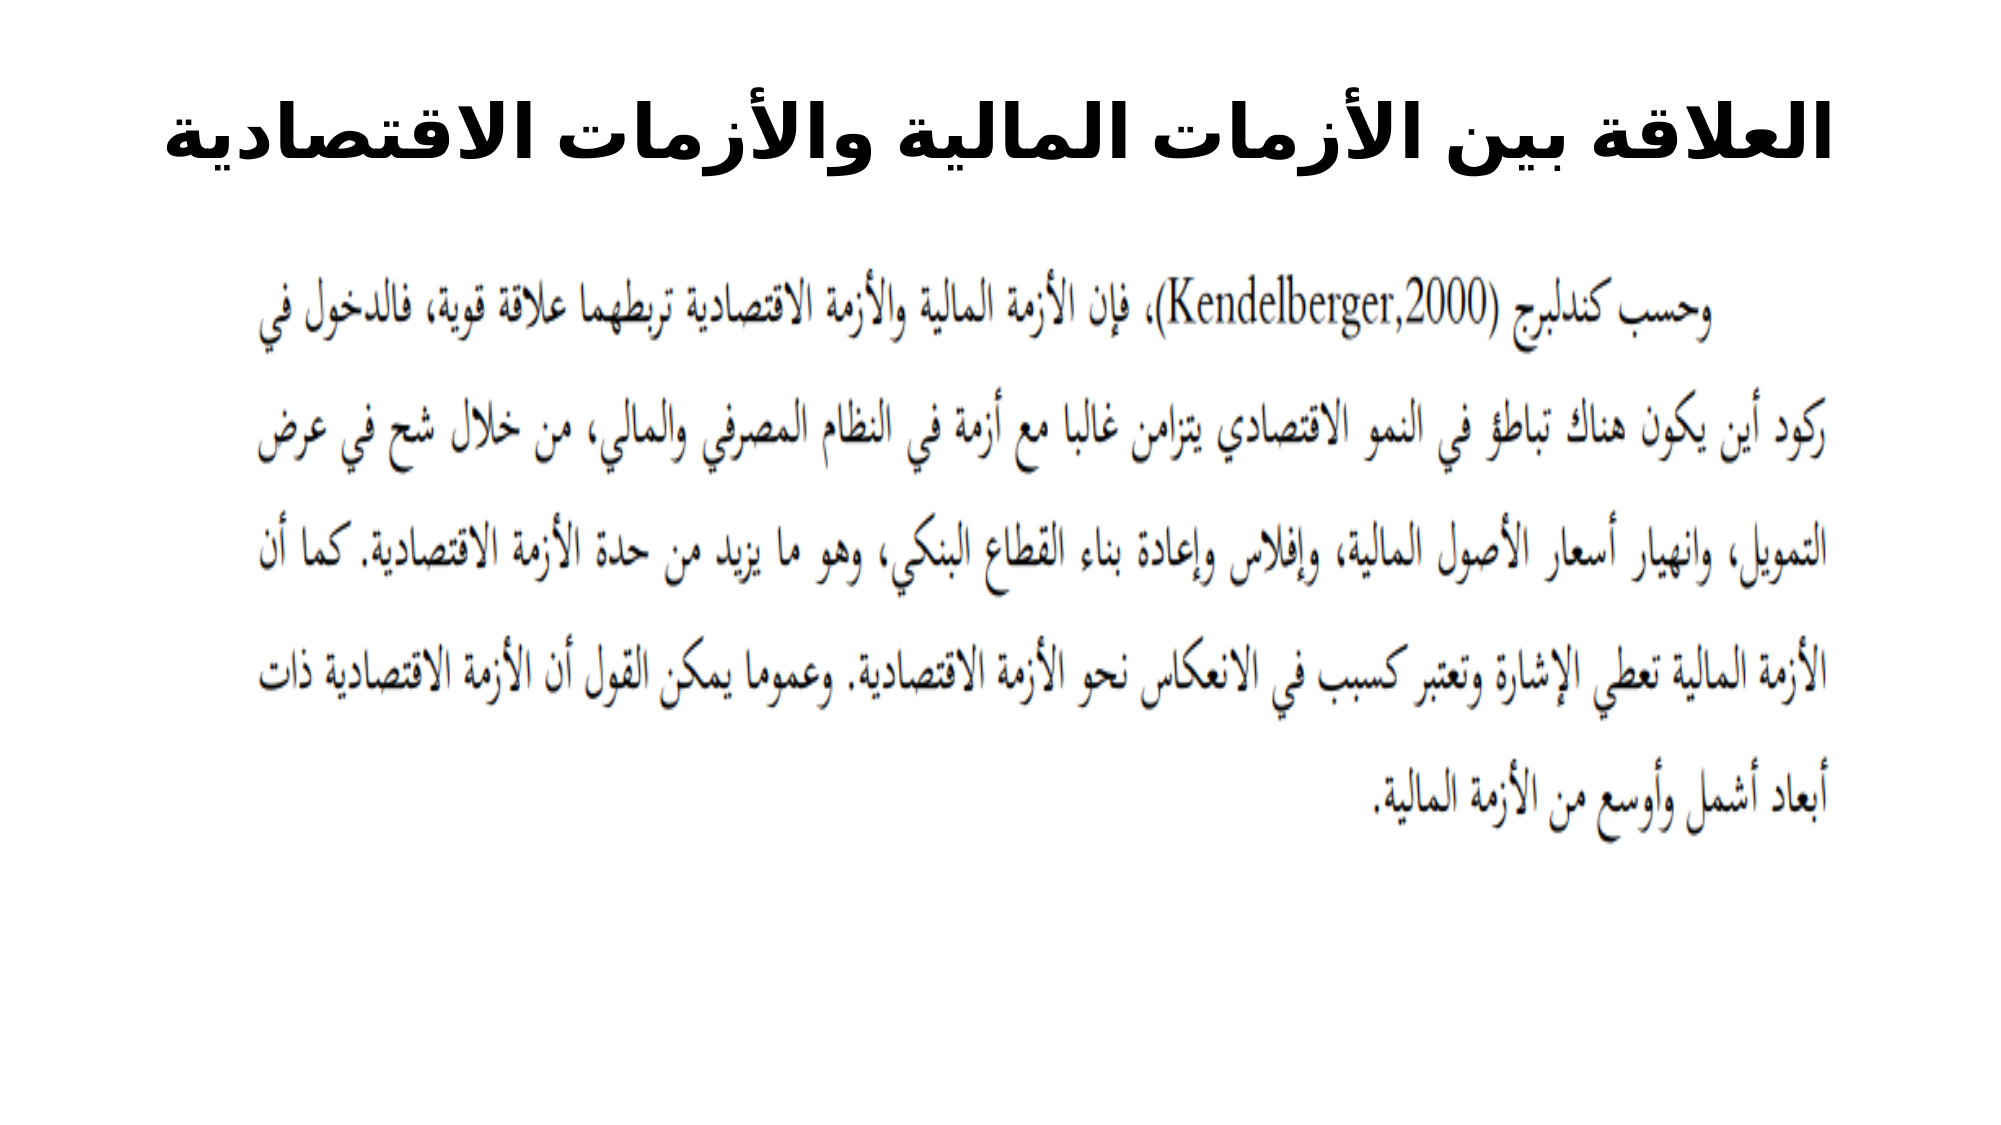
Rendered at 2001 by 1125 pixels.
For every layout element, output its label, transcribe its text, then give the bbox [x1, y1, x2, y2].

title العلاقة بين الأزمات المالية والأزمات الاقتصادية [137, 57, 1863, 212]
picture [207, 259, 1863, 864]
